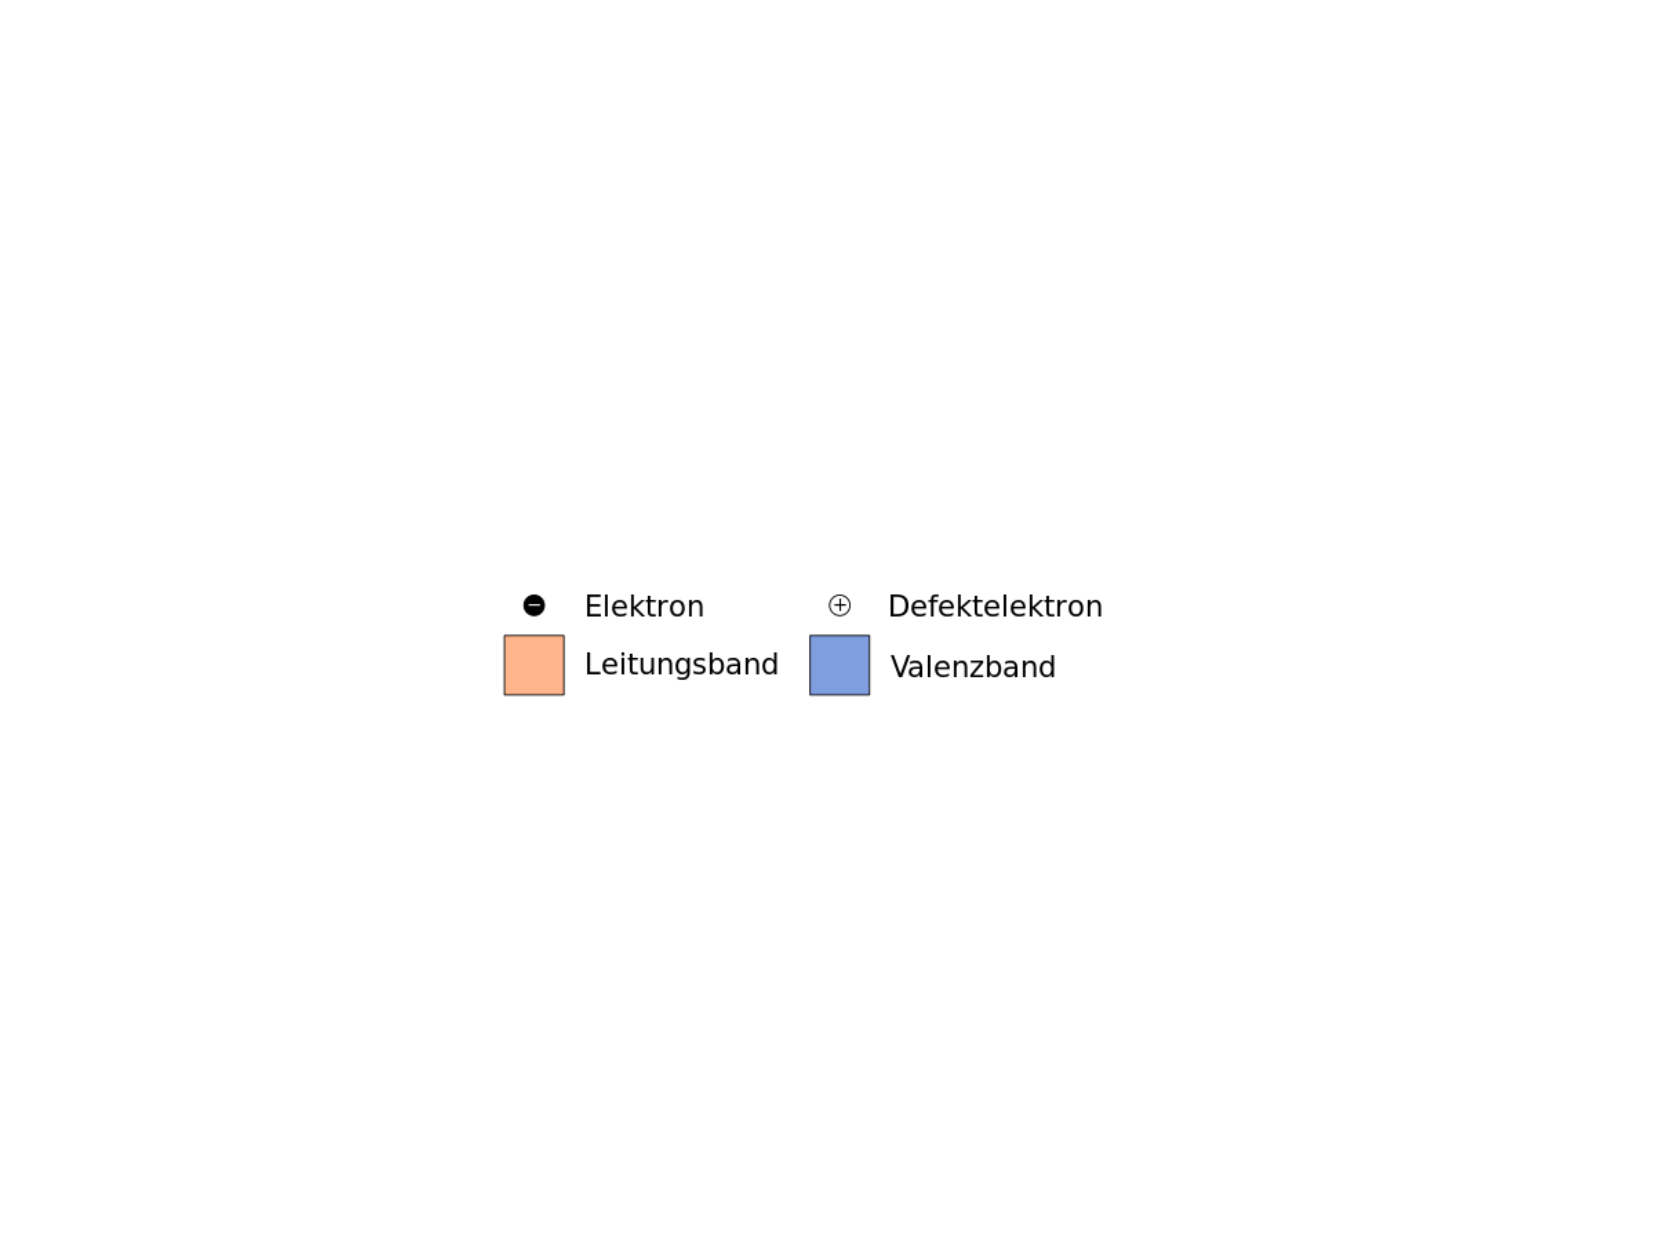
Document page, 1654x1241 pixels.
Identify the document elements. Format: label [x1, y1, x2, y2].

picture [448, 555, 1158, 709]
